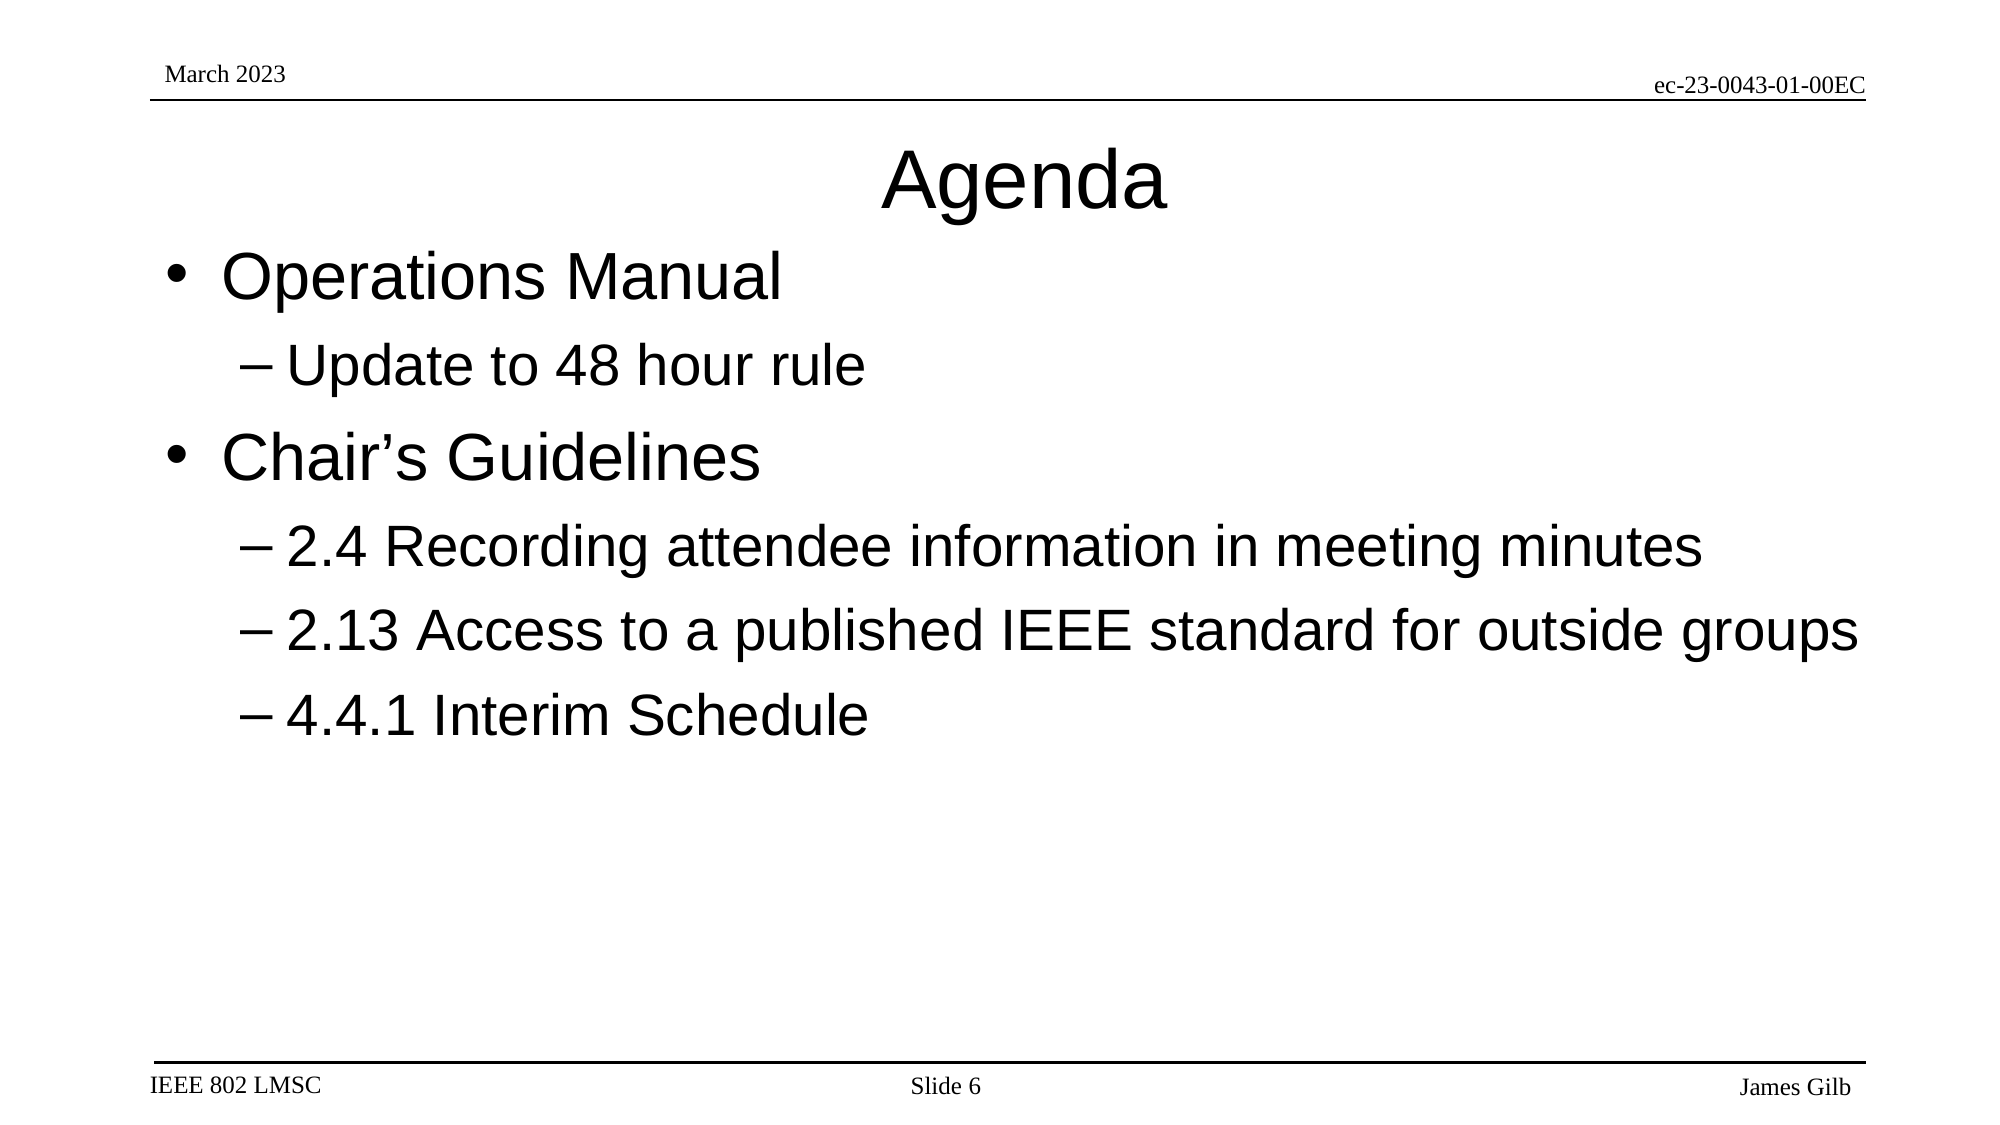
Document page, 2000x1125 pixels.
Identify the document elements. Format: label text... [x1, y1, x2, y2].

list Operations Manual Update to 48 hour rule Chair’s Guidelines 2.4 Recording attendee information in meeting minutes 2.13 Access to a published IEEE standard for outside groups 4.4.1 Interim Schedule [150, 224, 1900, 1036]
title Agenda [149, 112, 1900, 238]
